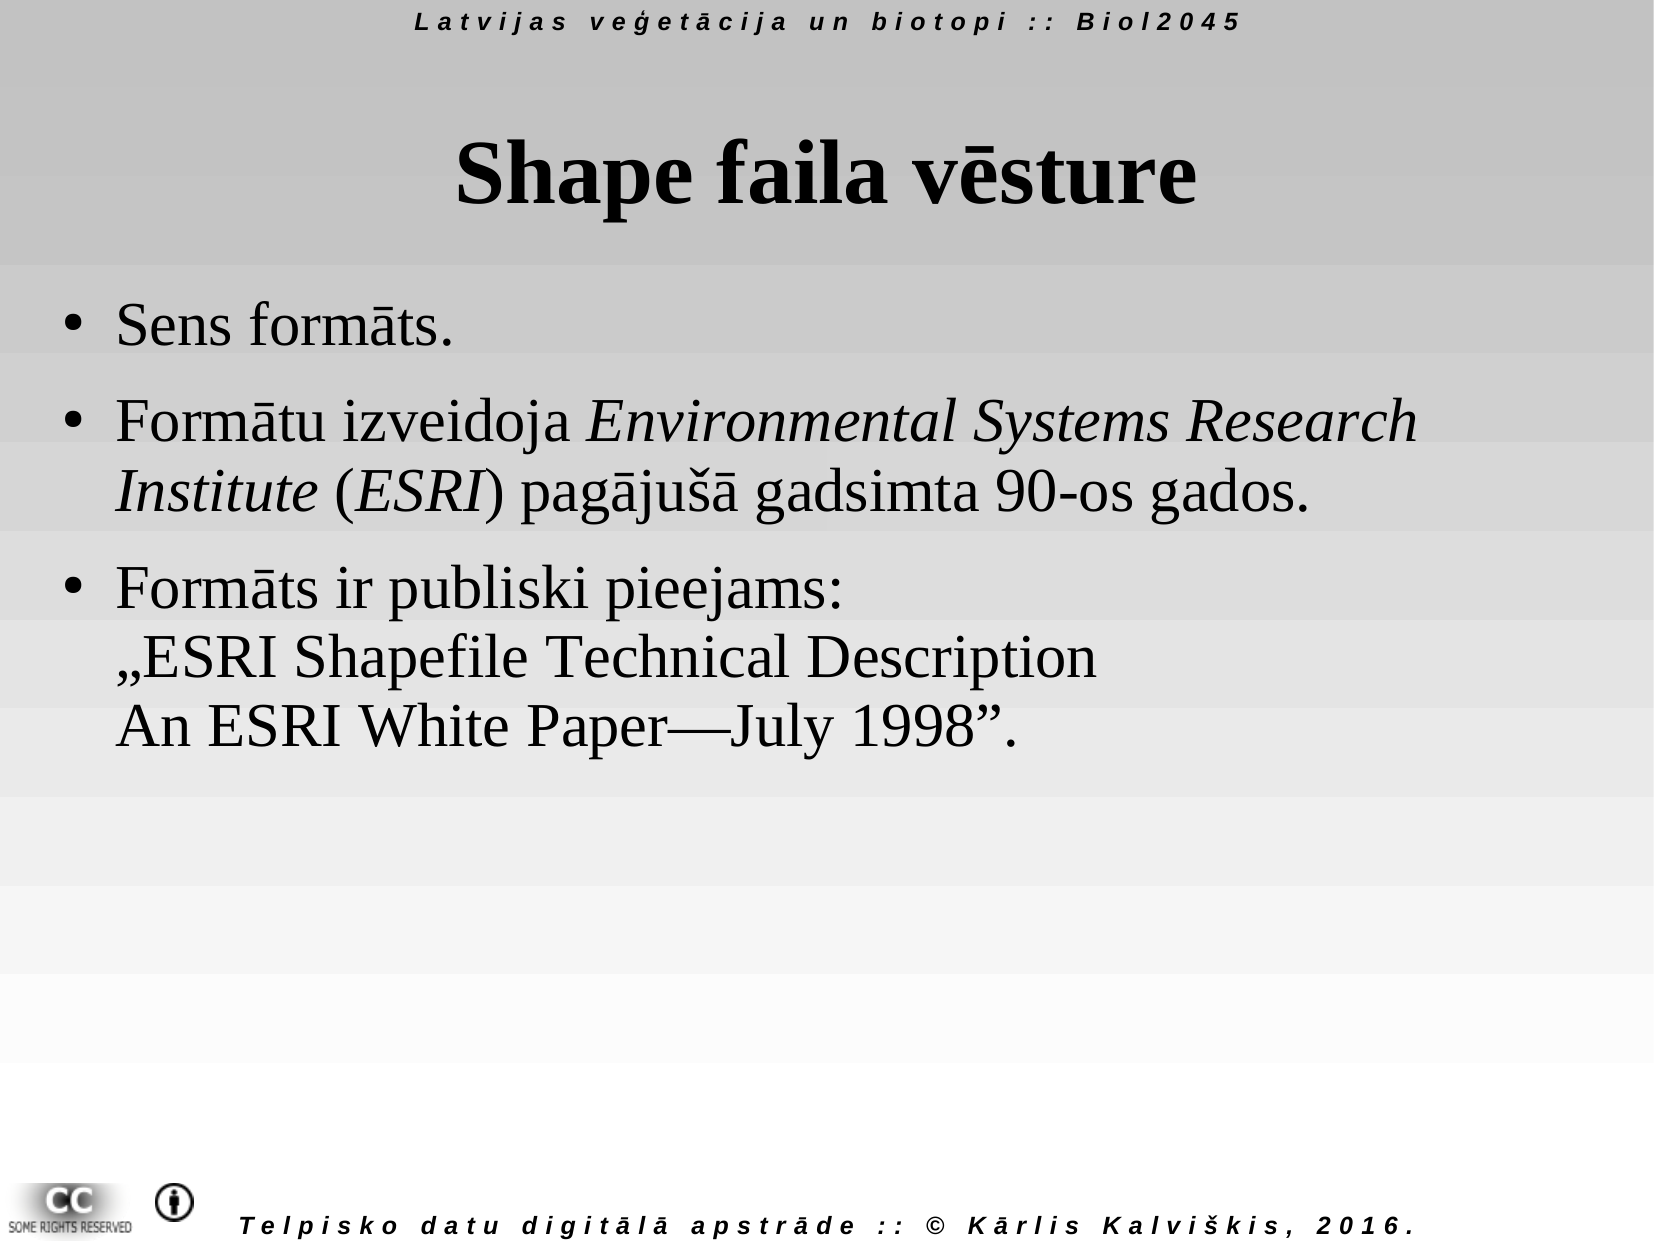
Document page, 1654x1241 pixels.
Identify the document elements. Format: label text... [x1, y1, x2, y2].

title Shape faila vēsture [29, 49, 1625, 296]
list Sens formāts. Formātu izveidoja Environmental Systems Research Institute (ESRI) pagājušā gadsimta 90-os gados. Formāts ir publiski pieejams: „ESRI Shapefile Technical Description An ESRI White Paper—July 1998”. [44, 289, 1610, 1113]
picture [0, 0, 1654, 1241]
